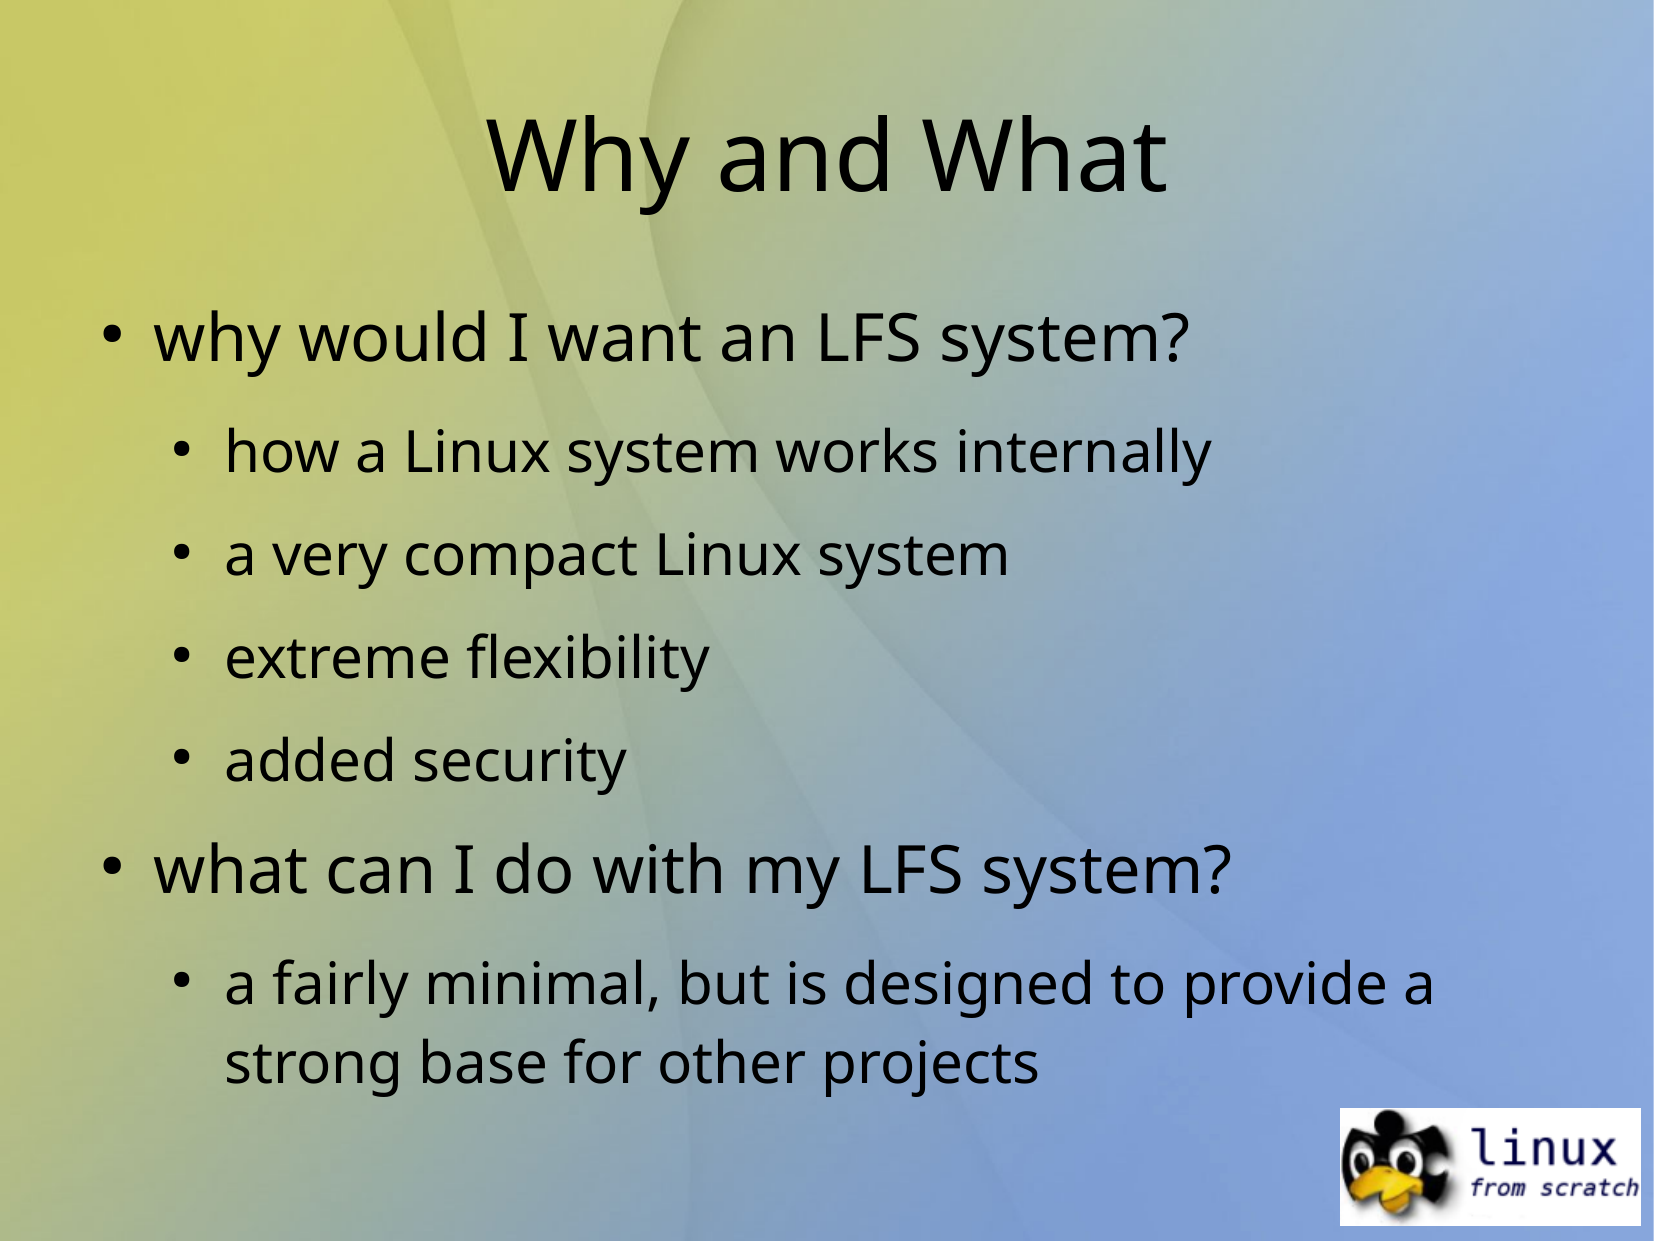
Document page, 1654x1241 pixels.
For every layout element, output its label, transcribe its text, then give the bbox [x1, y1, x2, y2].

title Why and What [82, 56, 1571, 250]
list why would I want an LFS system? how a Linux system works internally a very compact Linux system extreme flexibility added security what can I do with my LFS system? a fairly minimal, but is designed to provide a strong base for other projects [82, 290, 1571, 1094]
picture [0, 0, 1654, 1241]
